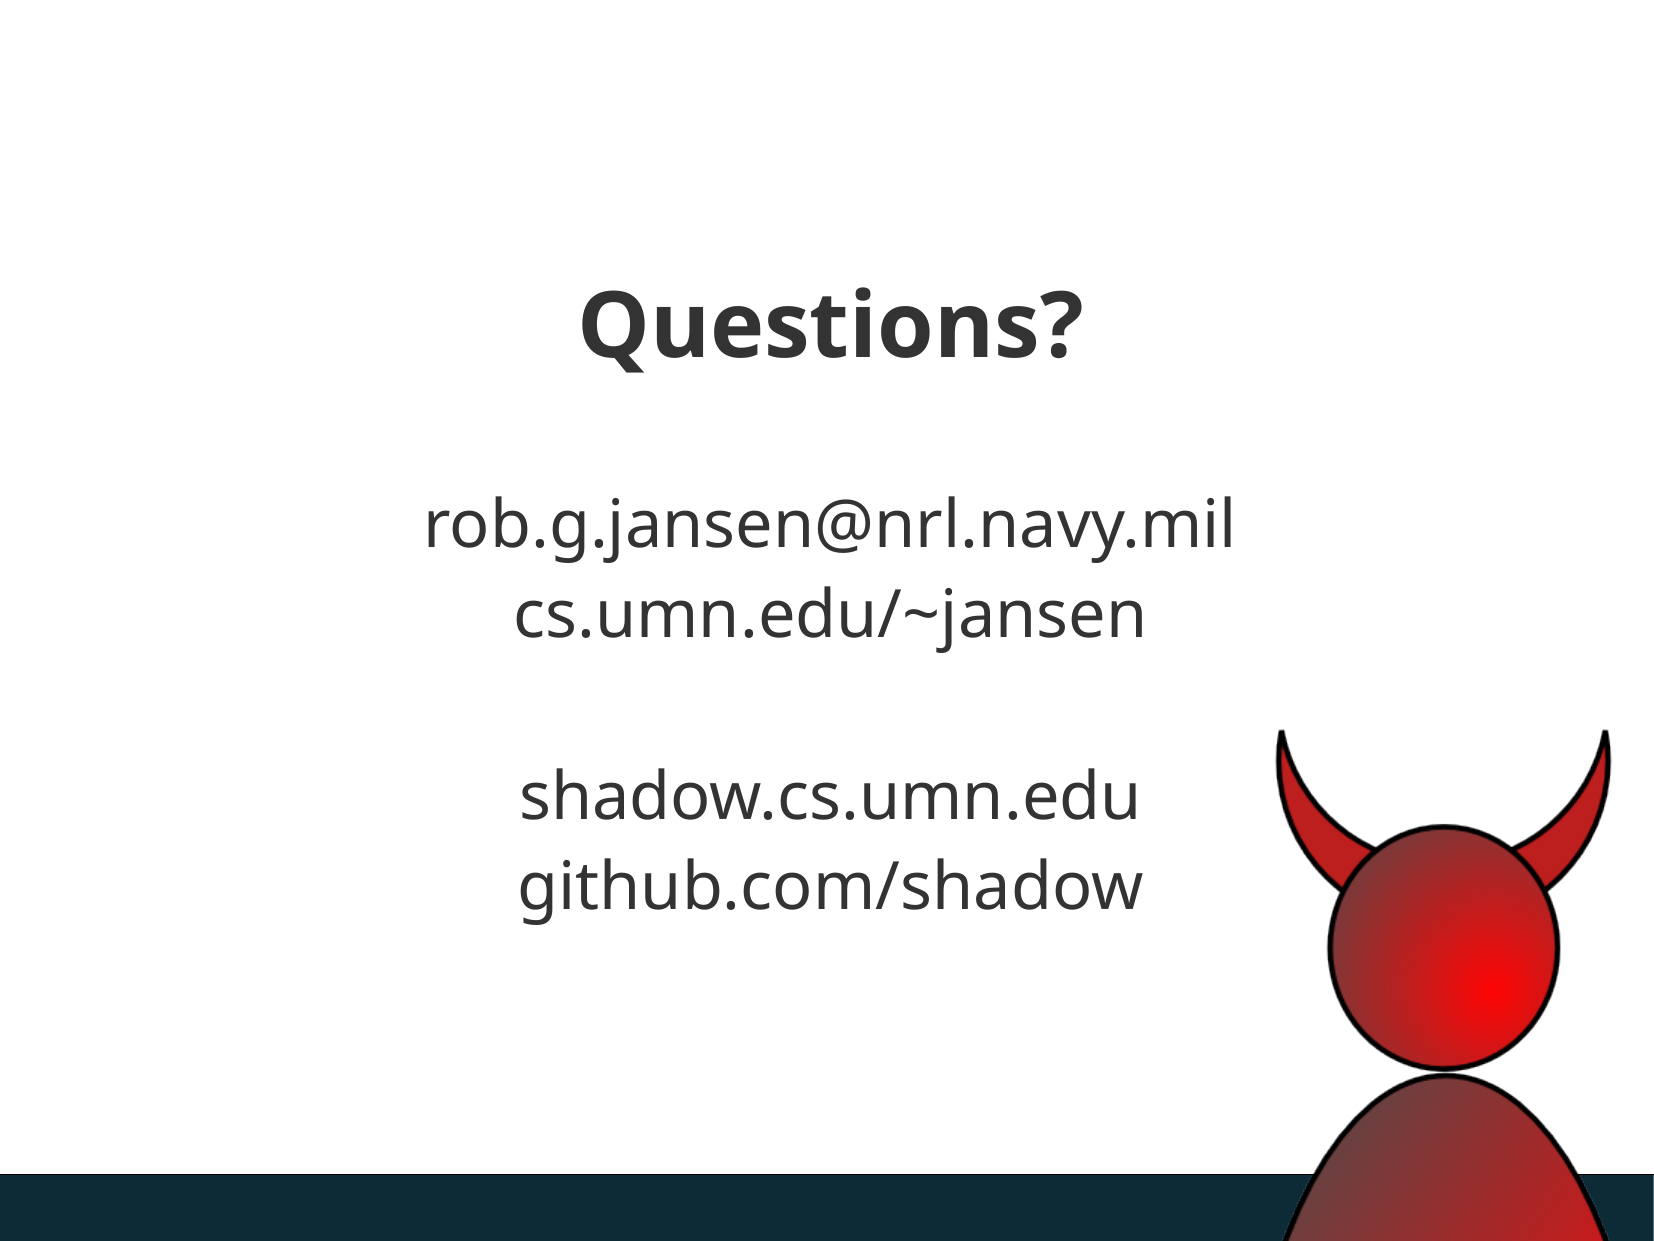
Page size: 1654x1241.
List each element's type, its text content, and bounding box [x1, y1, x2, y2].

picture [1241, 728, 1651, 1241]
subtitle Questions? rob.g.jansen@nrl.navy.mil cs.umn.edu/~jansen shadow.cs.umn.edu github.com/shadow [86, 74, 1575, 1115]
